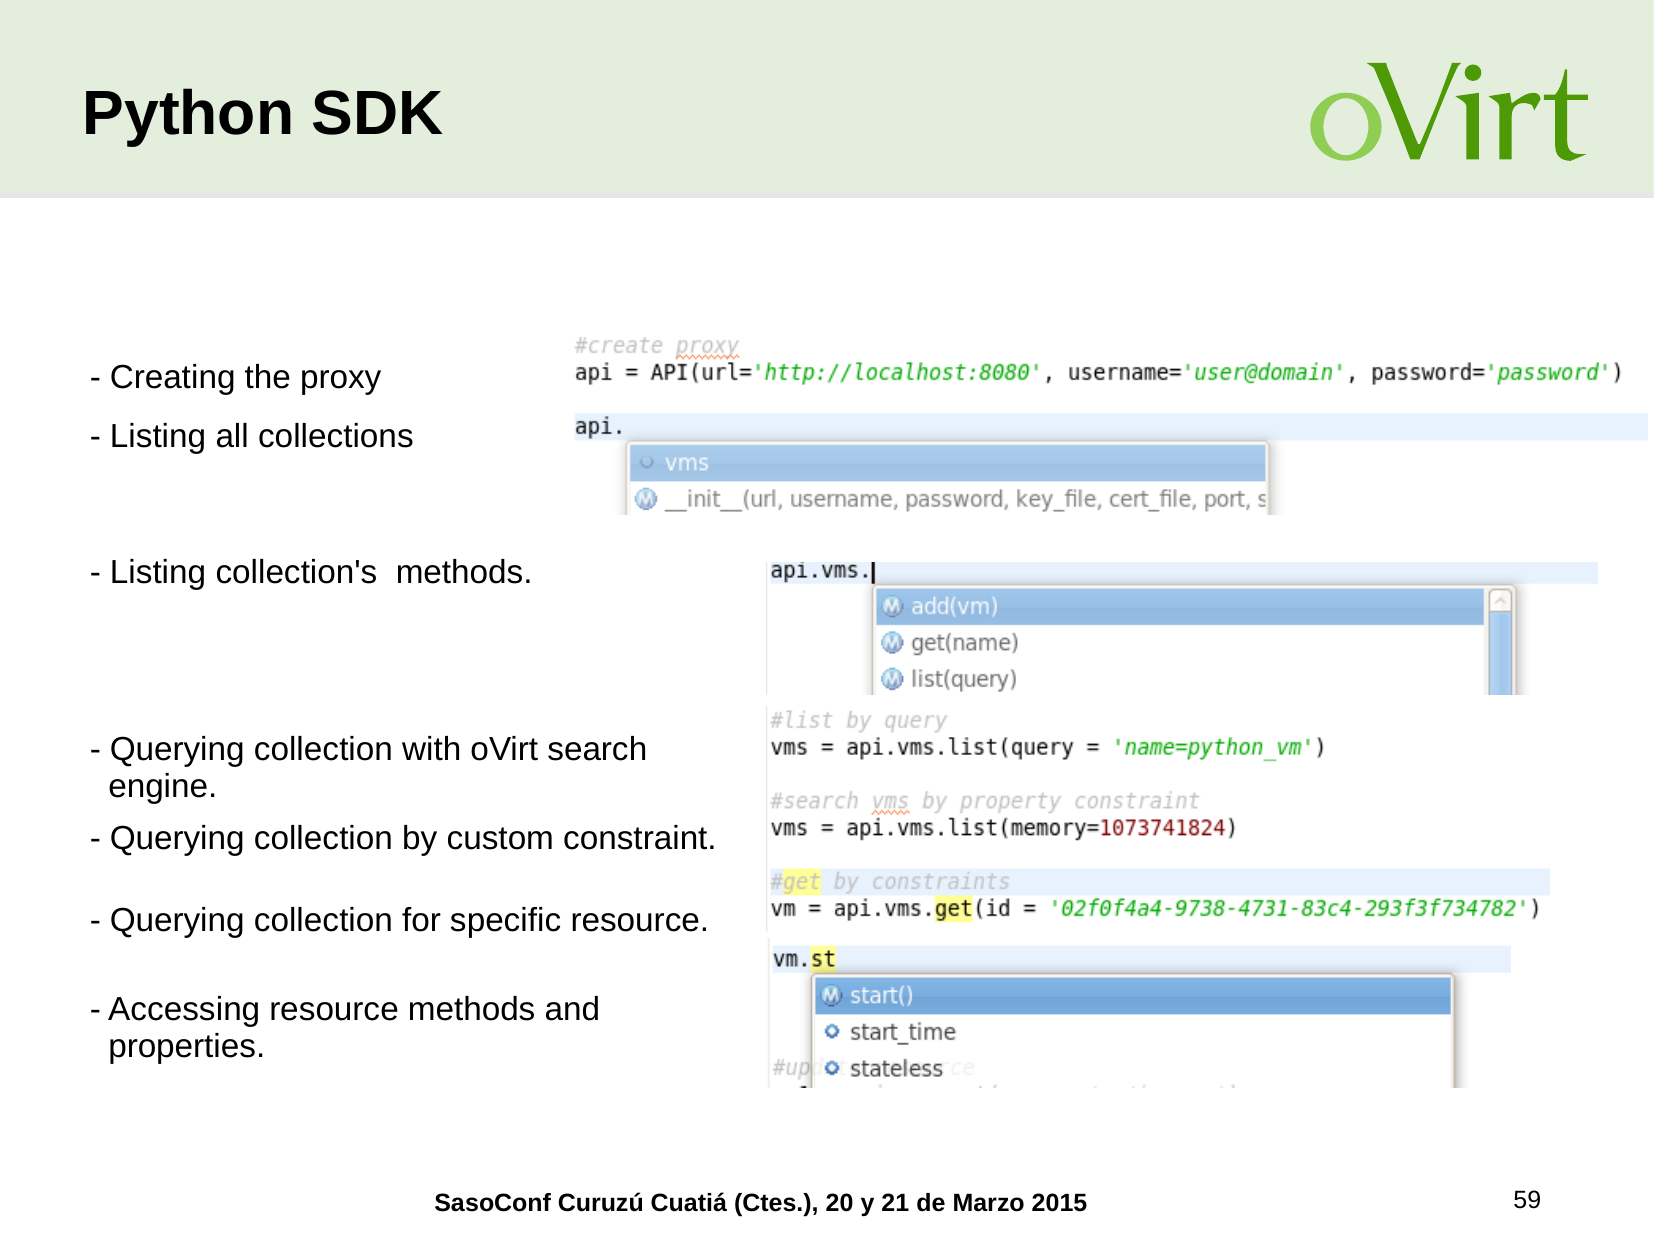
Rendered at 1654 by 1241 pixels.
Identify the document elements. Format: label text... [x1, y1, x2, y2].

text_box - Querying collection with oVirt search engine. [75, 723, 788, 813]
text_box - Querying collection for specific resource. [75, 894, 751, 947]
text_box - Accessing resource methods and properties. [75, 983, 751, 1072]
picture [572, 331, 1648, 515]
picture [766, 562, 1598, 695]
title [82, 37, 1571, 225]
text_box - Listing collection's methods. [75, 546, 638, 598]
picture [762, 938, 1511, 1088]
text_box - Querying collection by custom constraint. [75, 811, 751, 864]
text_box - Creating the proxy [75, 351, 526, 404]
text_box - Listing all collections [75, 410, 526, 463]
picture [766, 706, 1550, 933]
